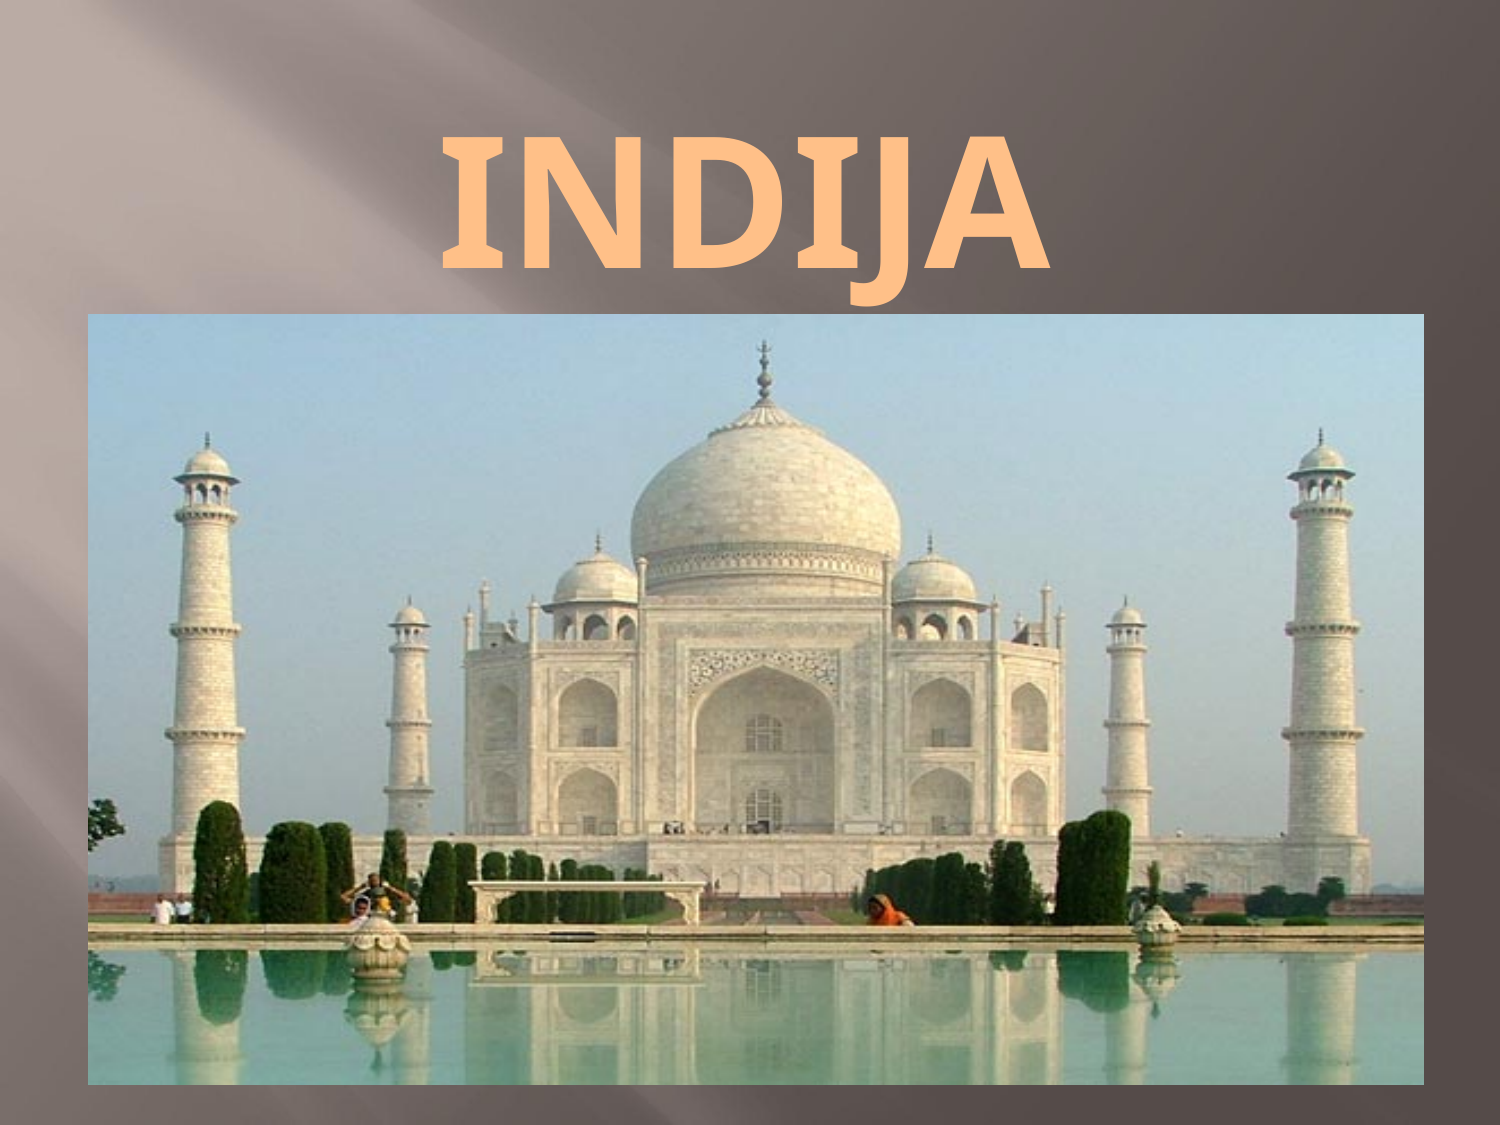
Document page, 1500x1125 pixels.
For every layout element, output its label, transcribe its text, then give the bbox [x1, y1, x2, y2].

title INDIJA [69, 224, 1420, 525]
picture [0, 0, 1500, 1125]
